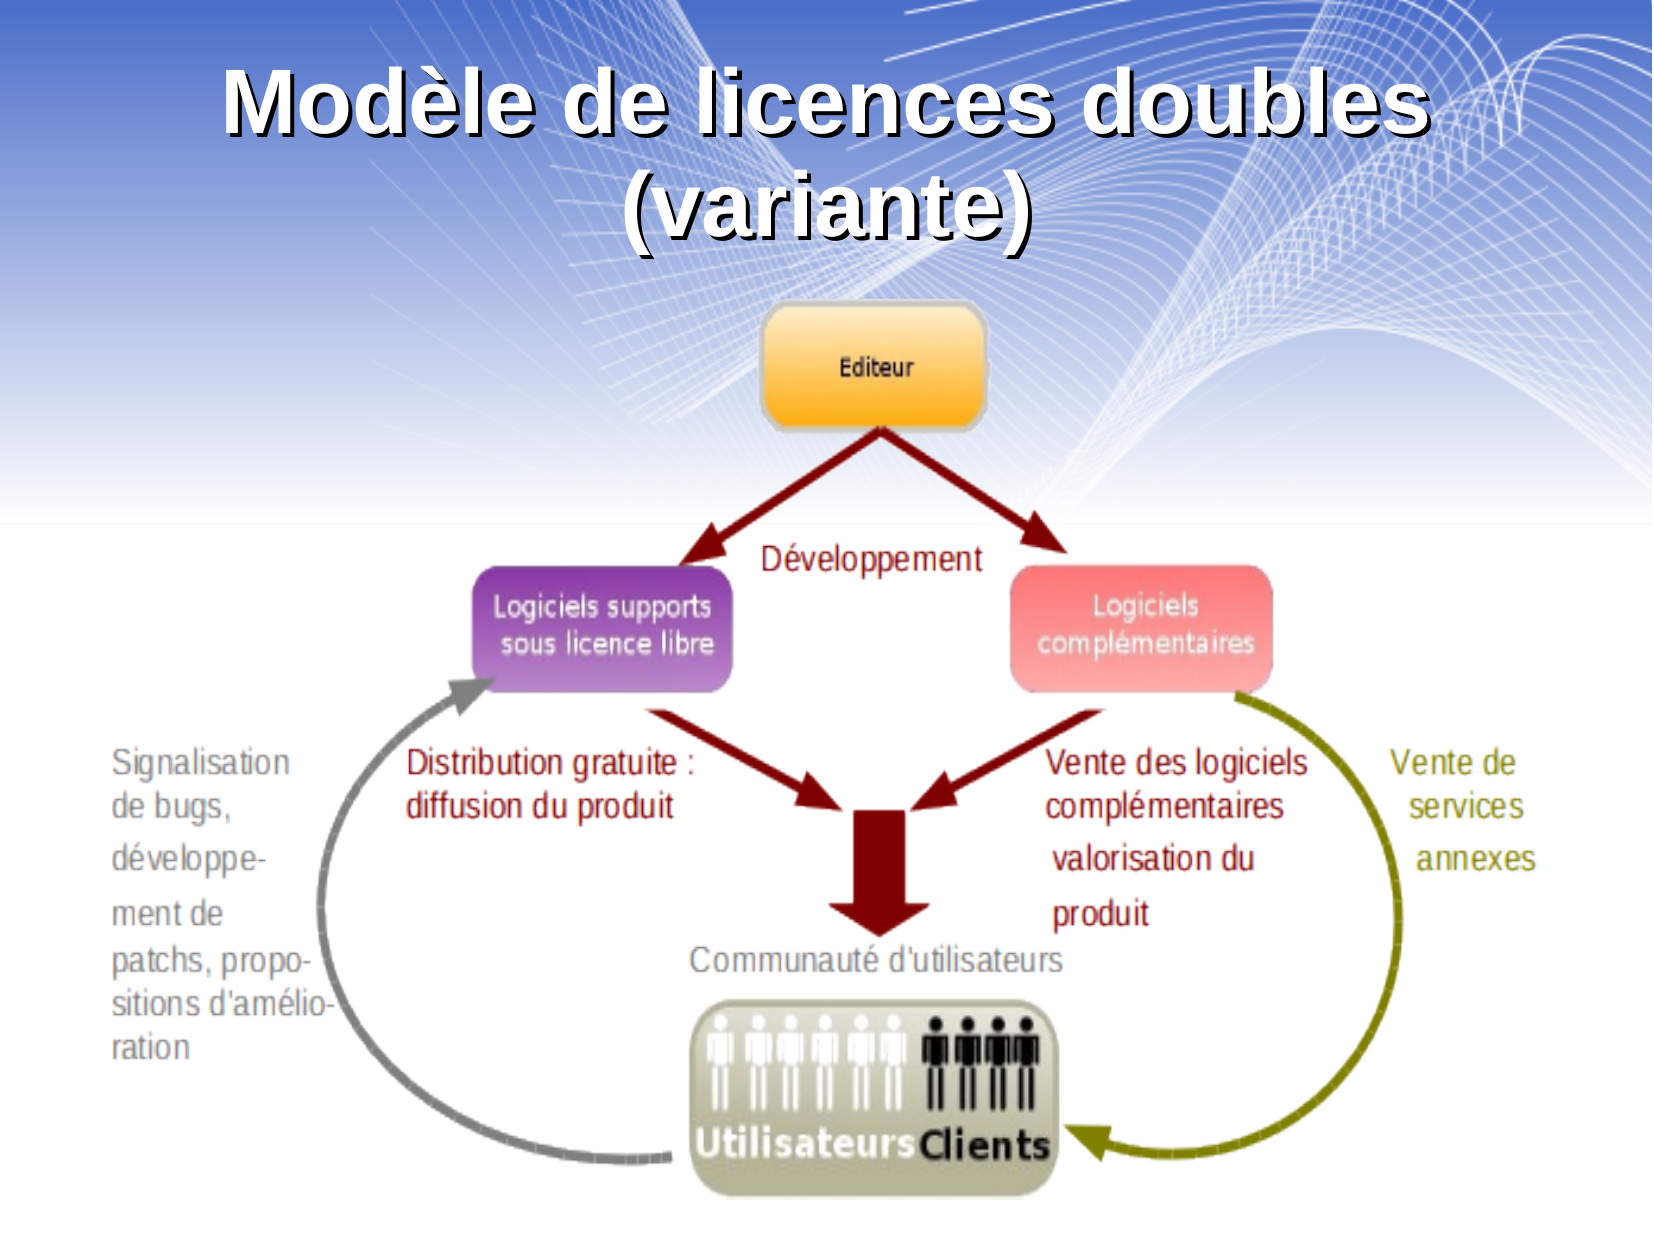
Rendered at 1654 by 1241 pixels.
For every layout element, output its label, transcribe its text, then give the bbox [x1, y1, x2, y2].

title Modèle de licences doubles (variante) [82, 56, 1571, 250]
picture [16, 0, 1654, 1230]
